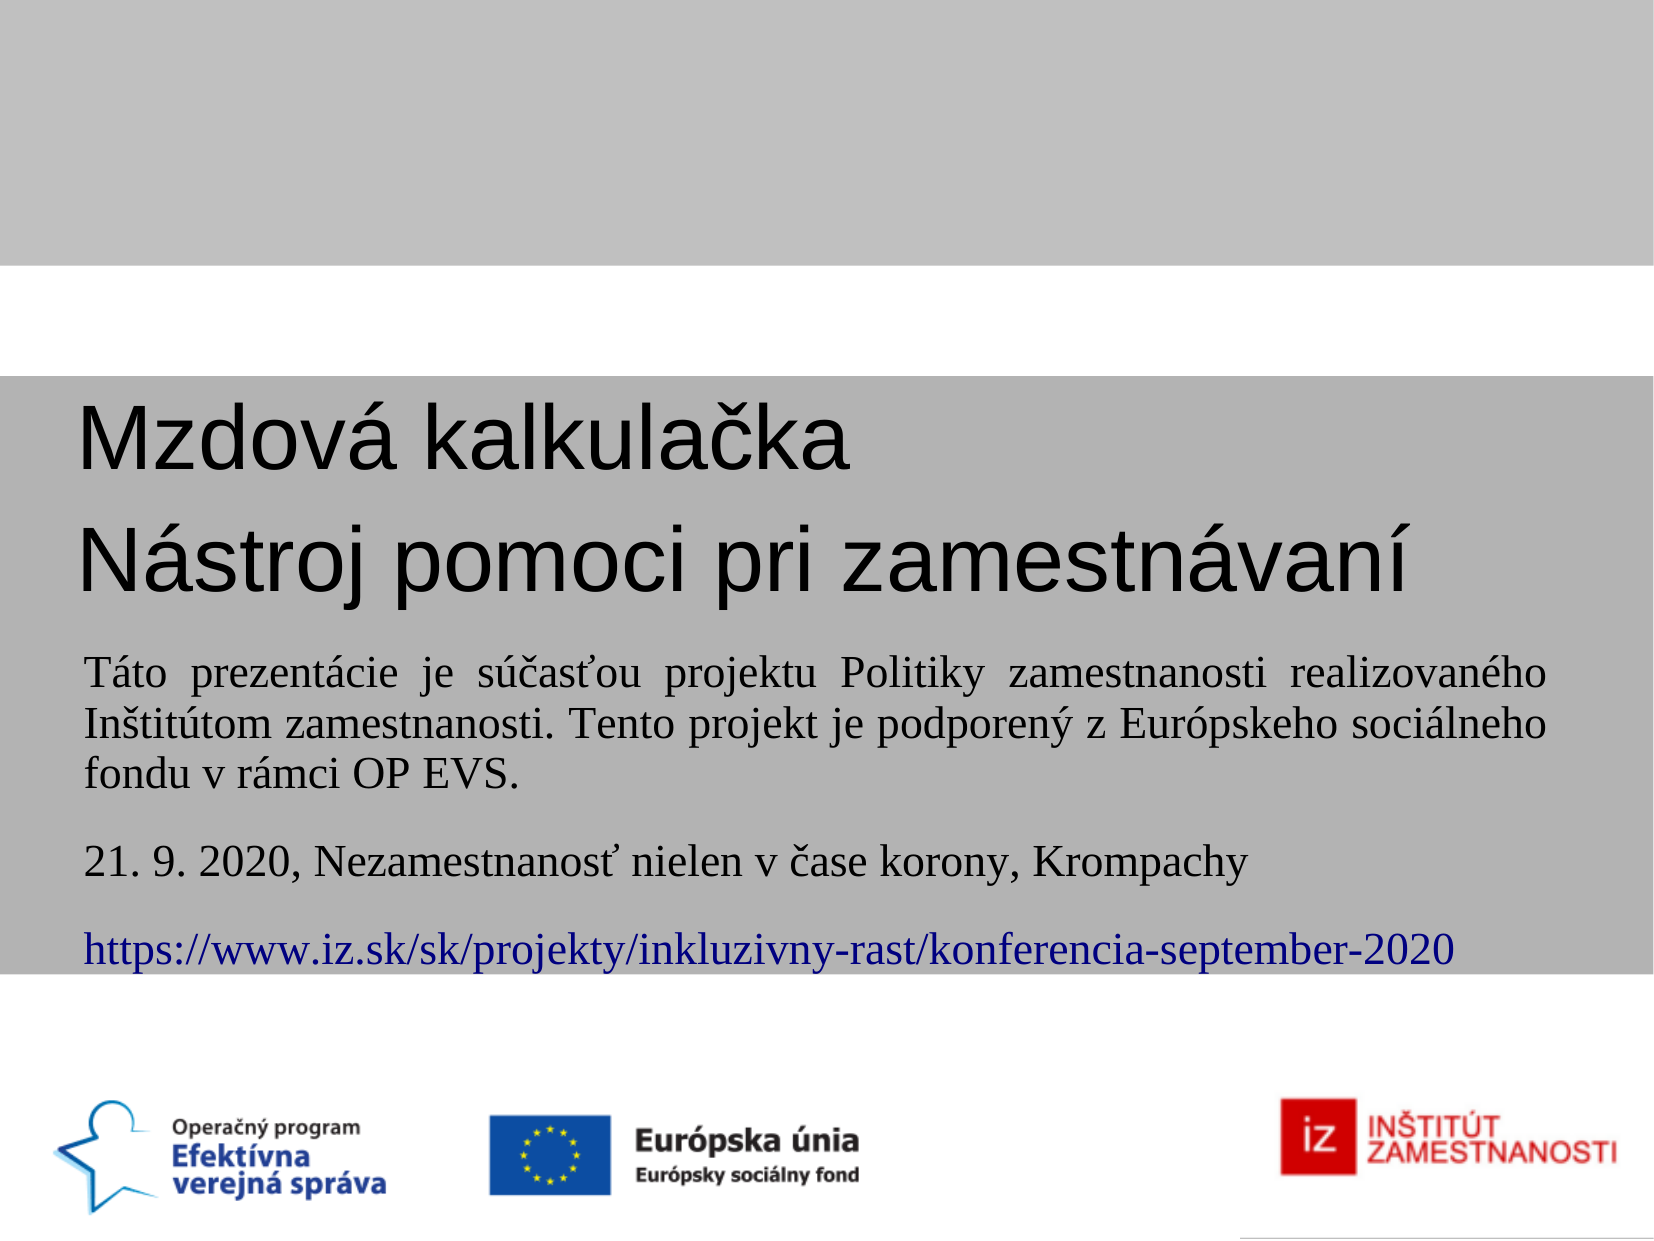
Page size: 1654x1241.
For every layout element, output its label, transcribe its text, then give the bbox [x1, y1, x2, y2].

text_box Táto prezentácie je súčasťou projektu Politiky zamestnanosti realizovaného Inštitútom zamestnanosti. Tento projekt je podporený z Európskeho sociálneho fondu v rámci OP EVS. 21. 9. 2020, Nezamestnanosť nielen v čase korony, Krompachy https://www.iz.sk/sk/projekty/inkluzivny-rast/konferencia-september-2020 [68, 639, 1595, 983]
list Mzdová kalkulačka Nástroj pomoci pri zamestnávaní [59, 403, 1506, 650]
text_box [0, 376, 1654, 975]
picture [1240, 1033, 1654, 1241]
picture [29, 1062, 886, 1241]
